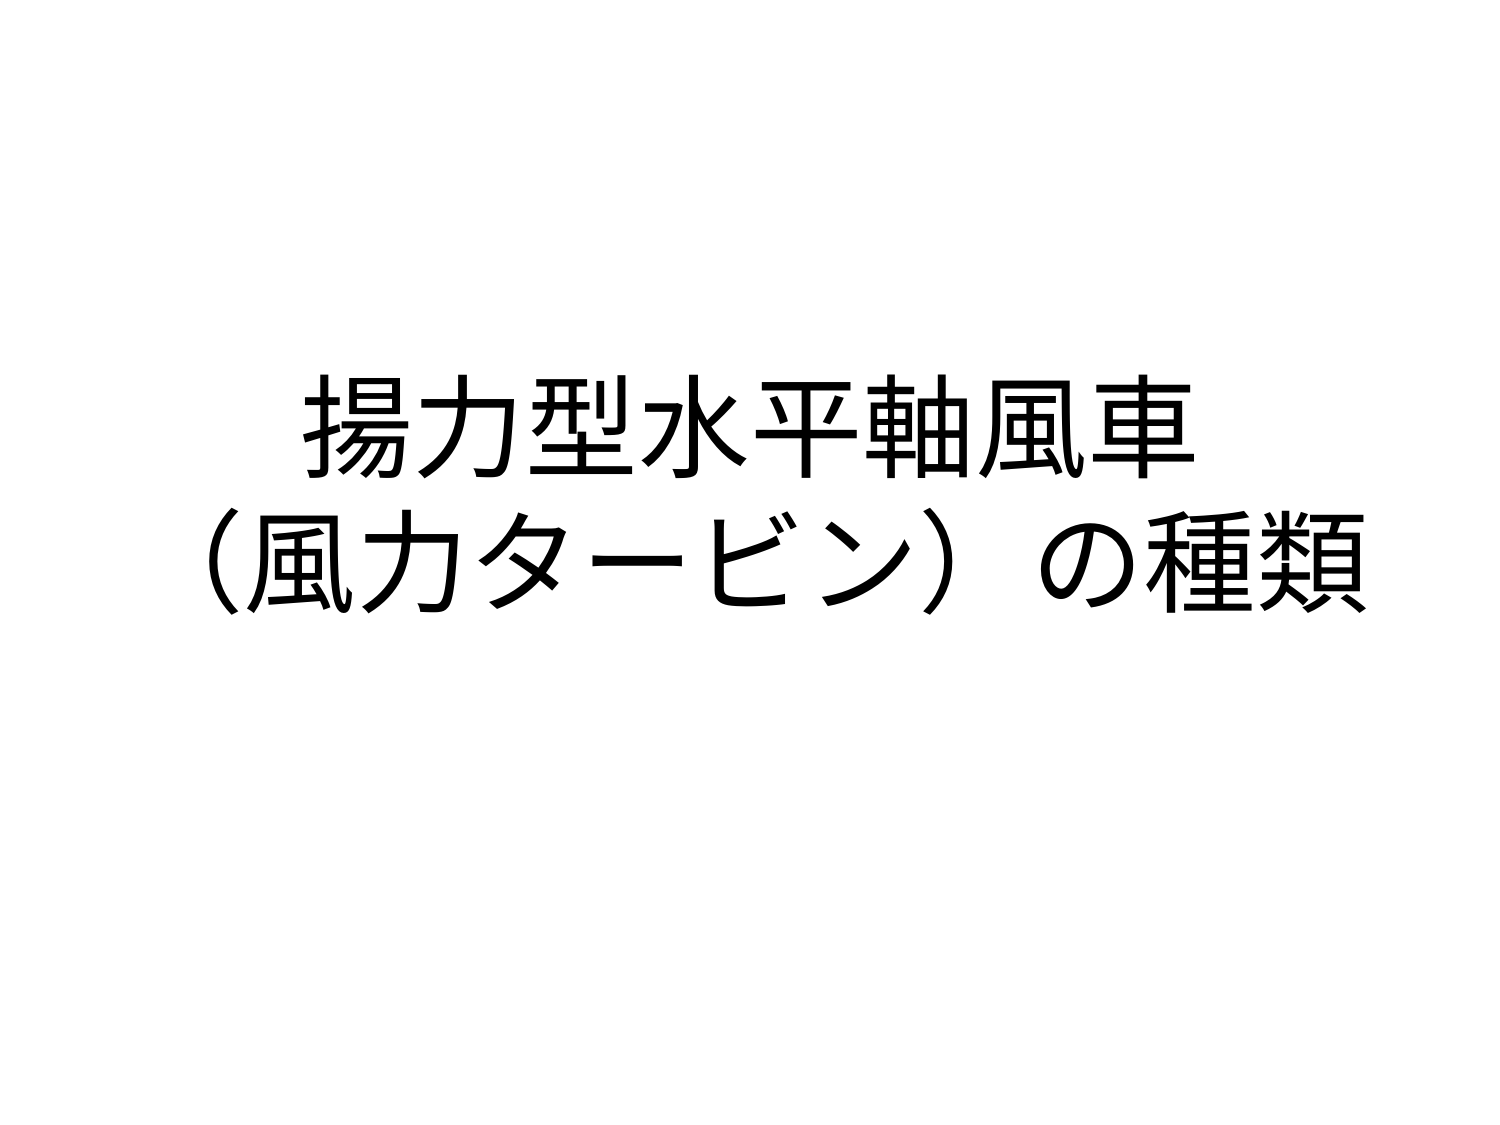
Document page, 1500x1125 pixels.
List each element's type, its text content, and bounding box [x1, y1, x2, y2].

title 揚力型水平軸風車 （風力タービン）の種類 [112, 349, 1388, 591]
